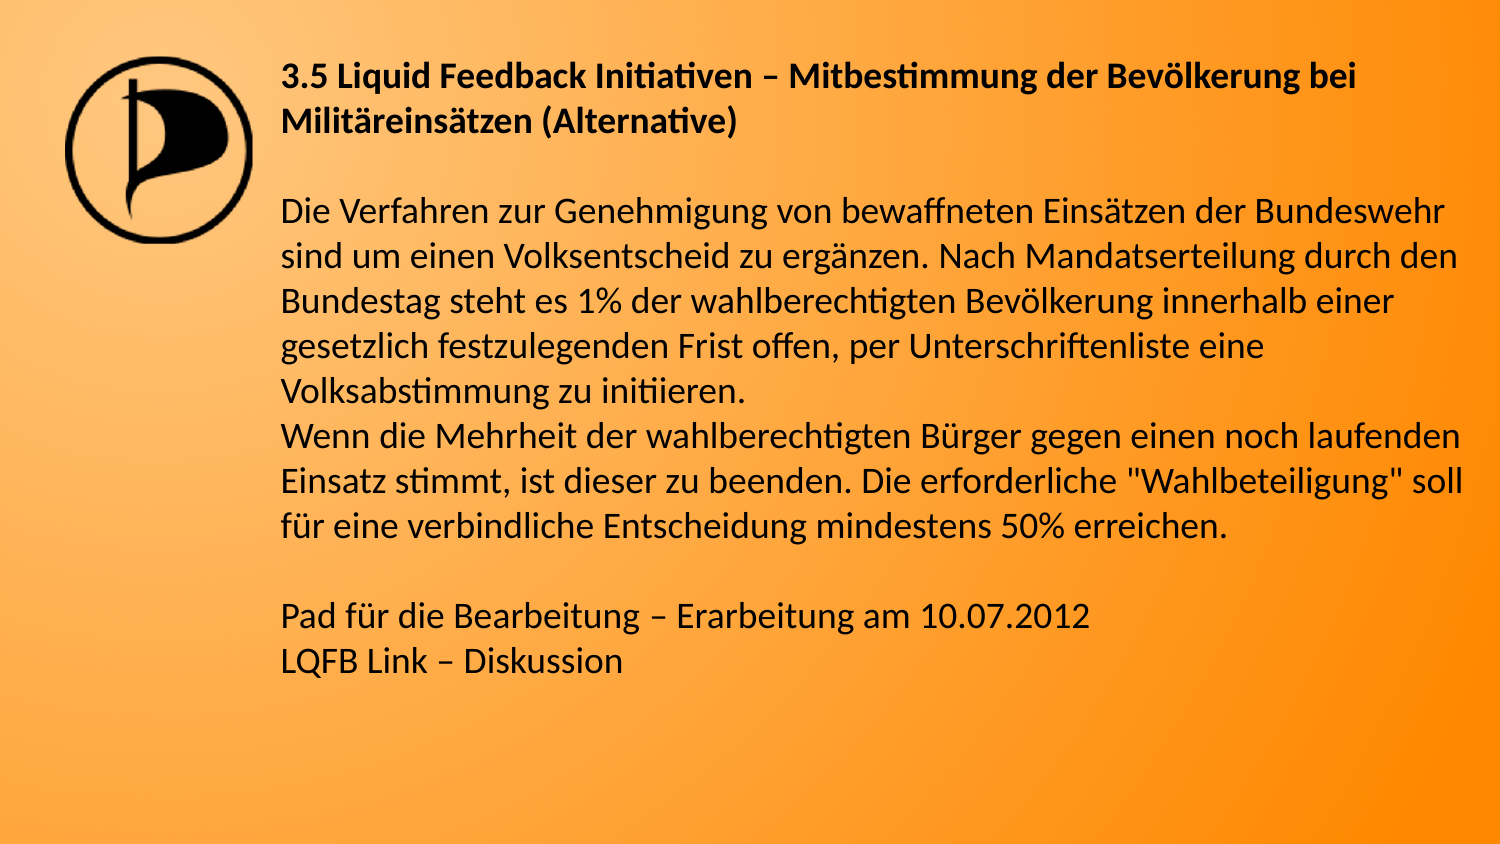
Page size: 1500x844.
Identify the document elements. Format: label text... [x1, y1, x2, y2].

text_box 3.5 Liquid Feedback Initiativen – Mitbestimmung der Bevölkerung bei Militäreinsätzen (Alternative) Die Verfahren zur Genehmigung von bewaffneten Einsätzen der Bundeswehr sind um einen Volksentscheid zu ergänzen. Nach Mandatserteilung durch den Bundestag steht es 1% der wahlberechtigten Bevölkerung innerhalb einer gesetzlich festzulegenden Frist offen, per Unterschriftenliste eine Volksabstimmung zu initiieren. Wenn die Mehrheit der wahlberechtigten Bürger gegen einen noch laufenden Einsatz stimmt, ist dieser zu beenden. Die erforderliche "Wahlbeteiligung" soll für eine verbindliche Entscheidung mindestens 50% erreichen. Pad für die Bearbeitung – Erarbeitung am 10.07.2012 LQFB Link – Diskussion [265, 43, 1500, 844]
picture [0, 0, 1500, 844]
